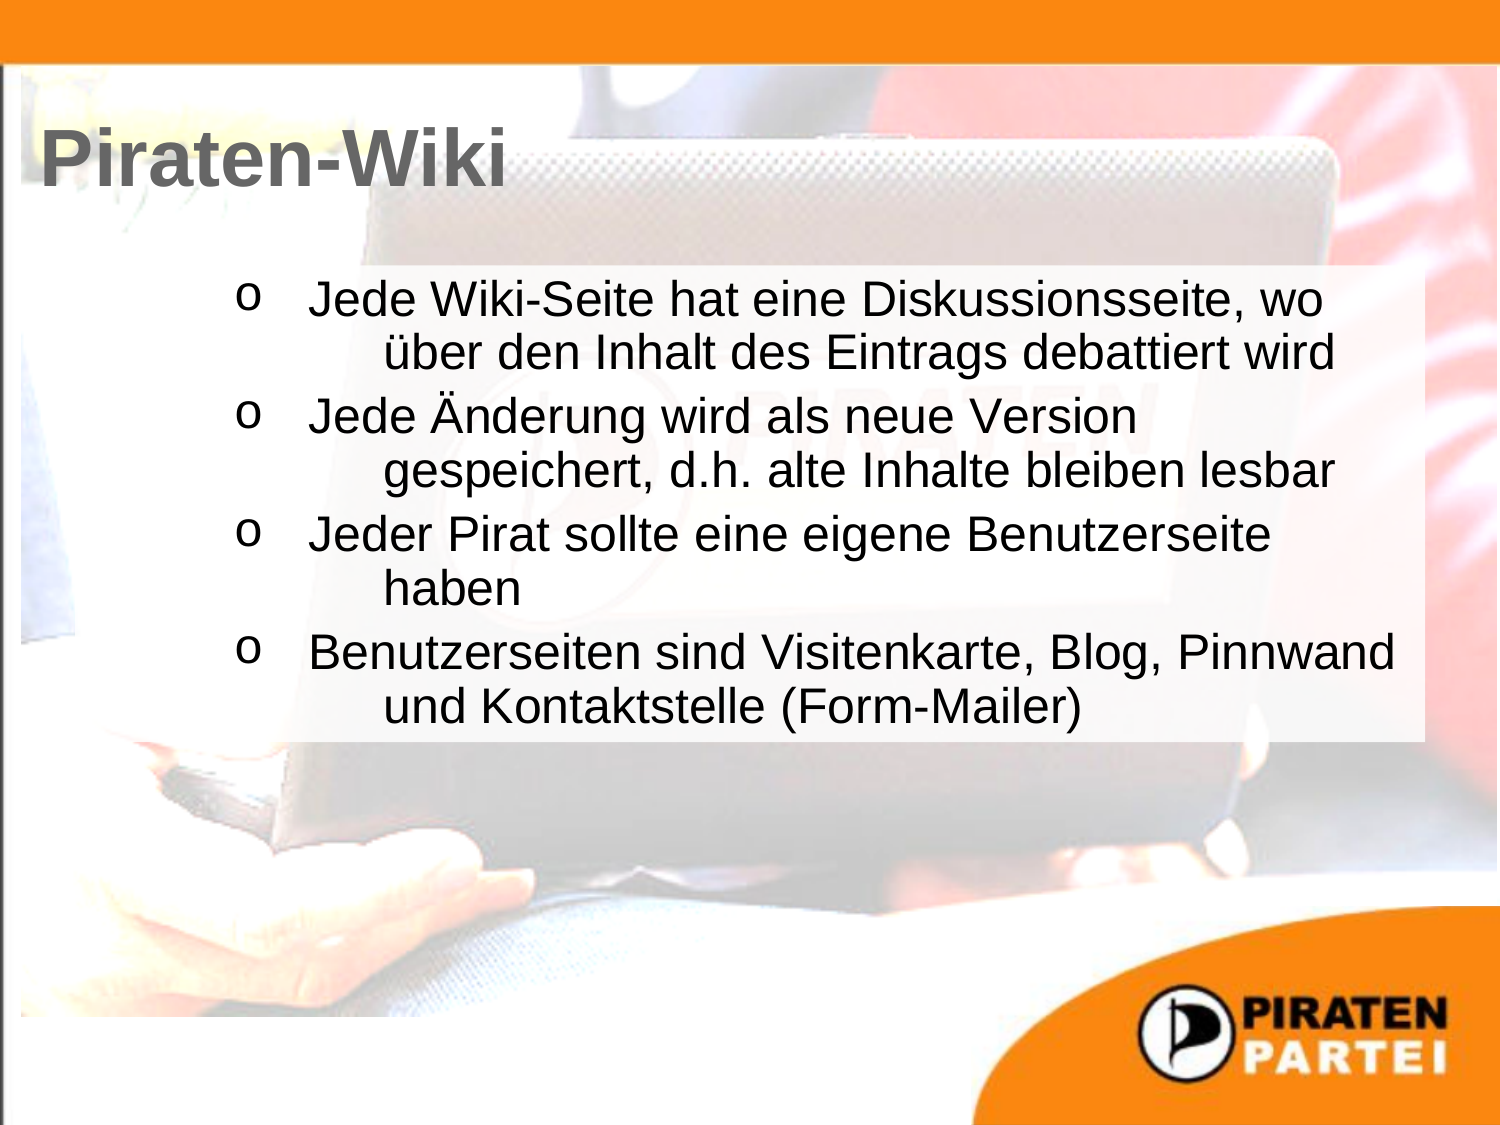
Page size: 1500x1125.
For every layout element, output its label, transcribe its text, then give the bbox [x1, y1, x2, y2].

list Jede Wiki-Seite hat eine Diskussionsseite, wo über den Inhalt des Eintrags debattiert wird Jede Änderung wird als neue Version gespeichert, d.h. alte Inhalte bleiben lesbar Jeder Pirat sollte eine eigene Benutzerseite haben Benutzerseiten sind Visitenkarte, Blog, Pinnwand und Kontaktstelle (Form-Mailer) [75, 265, 1426, 694]
title Piraten-Wiki [24, 97, 1375, 212]
picture [21, 66, 1500, 1125]
